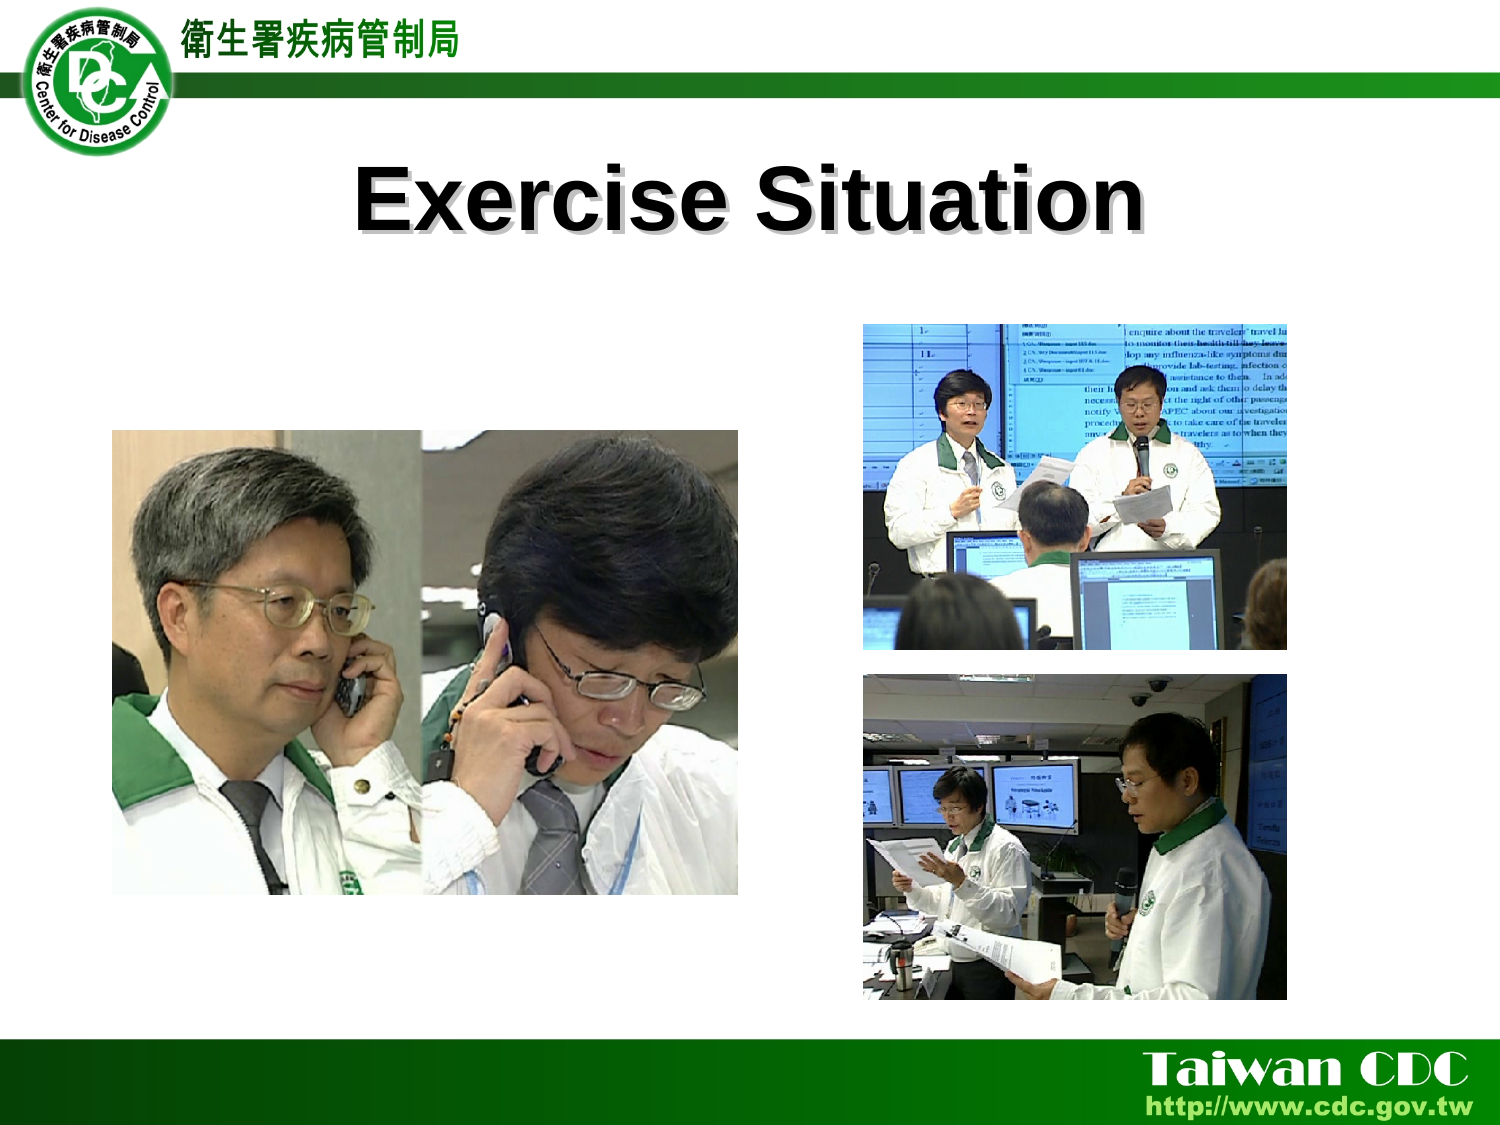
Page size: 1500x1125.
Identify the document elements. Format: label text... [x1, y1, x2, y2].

picture [863, 324, 1287, 650]
title Exercise Situation [112, 99, 1388, 288]
picture [863, 675, 1287, 1000]
picture [112, 430, 738, 895]
